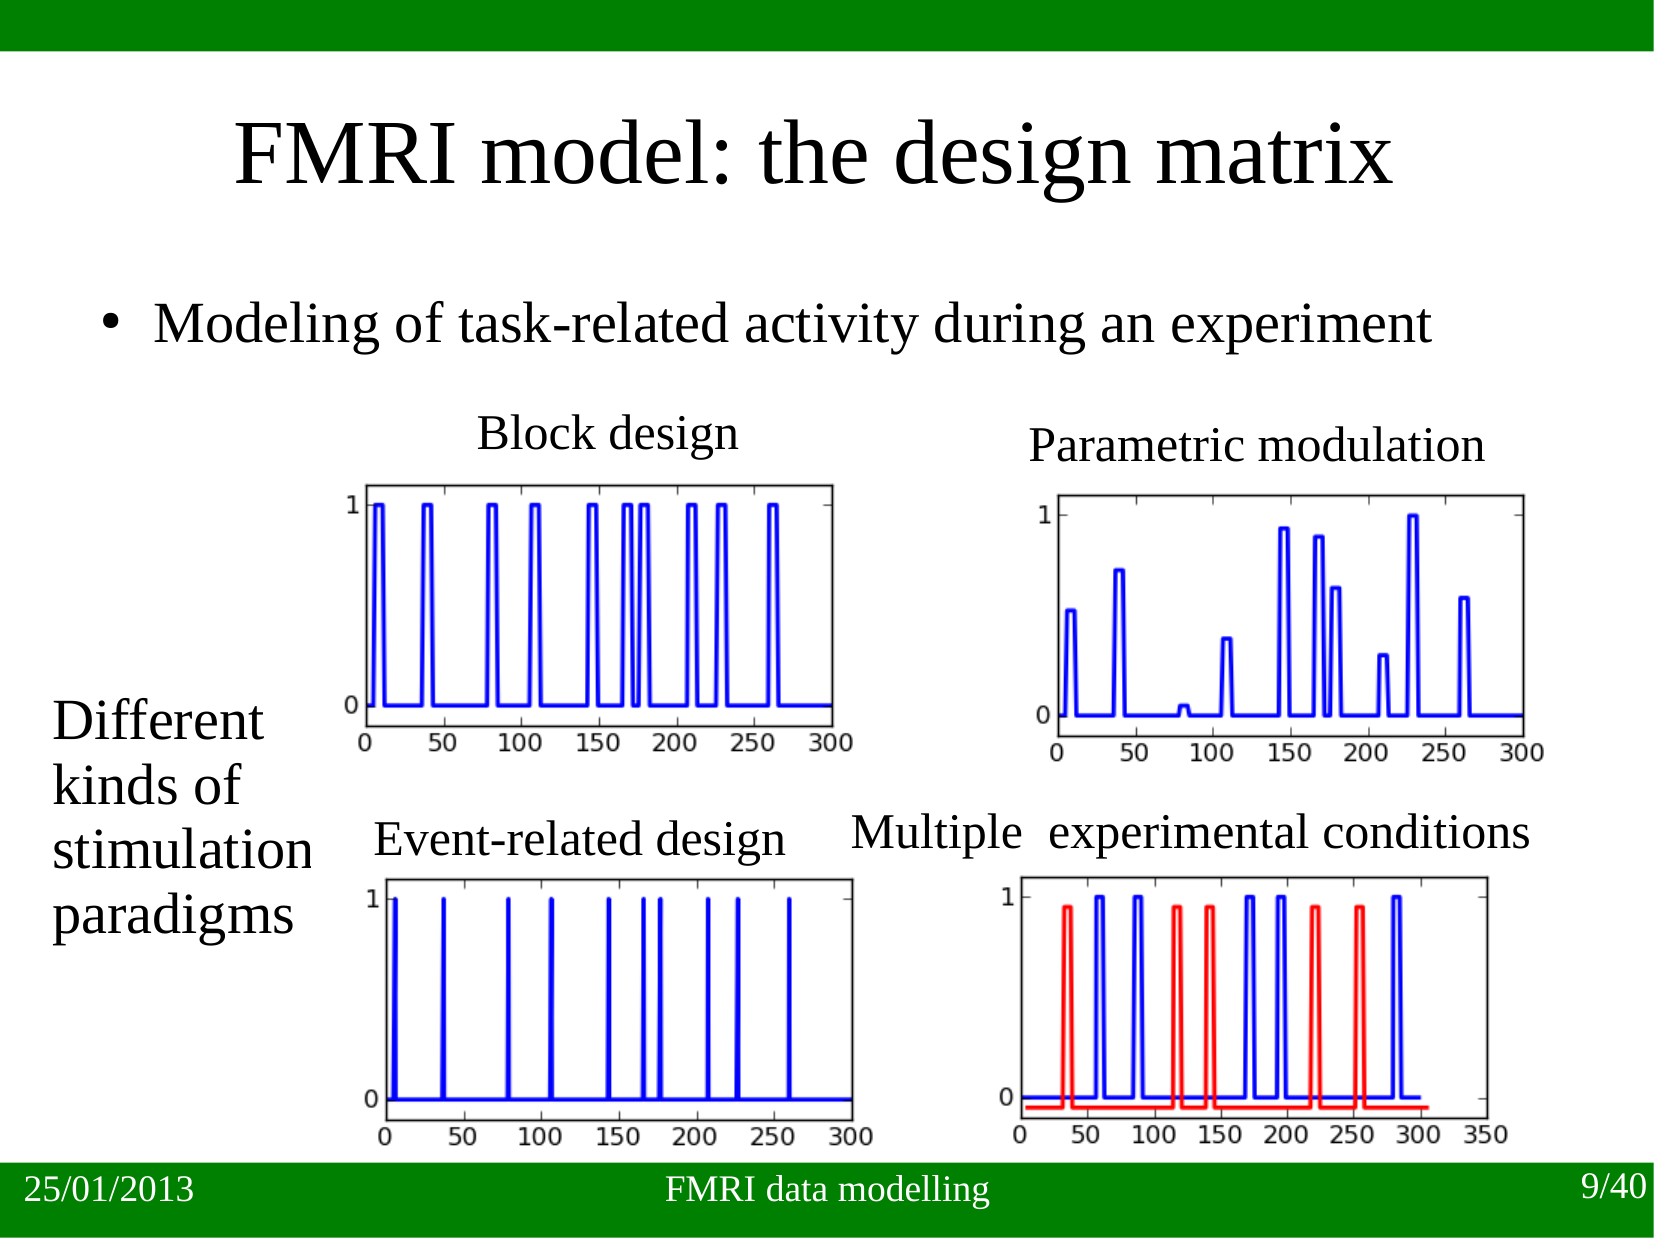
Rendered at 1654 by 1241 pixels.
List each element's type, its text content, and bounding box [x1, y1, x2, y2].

text_box Different kinds of stimulation paradigms [37, 680, 376, 954]
text_box Parametric modulation [1013, 409, 1502, 465]
picture [311, 849, 912, 1150]
text_box Event-related design [358, 803, 860, 874]
title FMRI model: the design matrix [82, 56, 1571, 250]
picture [946, 870, 1547, 1148]
list Modeling of task-related activity during an experiment [82, 290, 1571, 476]
text_box Multiple experimental conditions [835, 796, 1552, 870]
picture [983, 465, 1583, 766]
picture [291, 455, 892, 756]
text_box Block design [461, 397, 761, 474]
